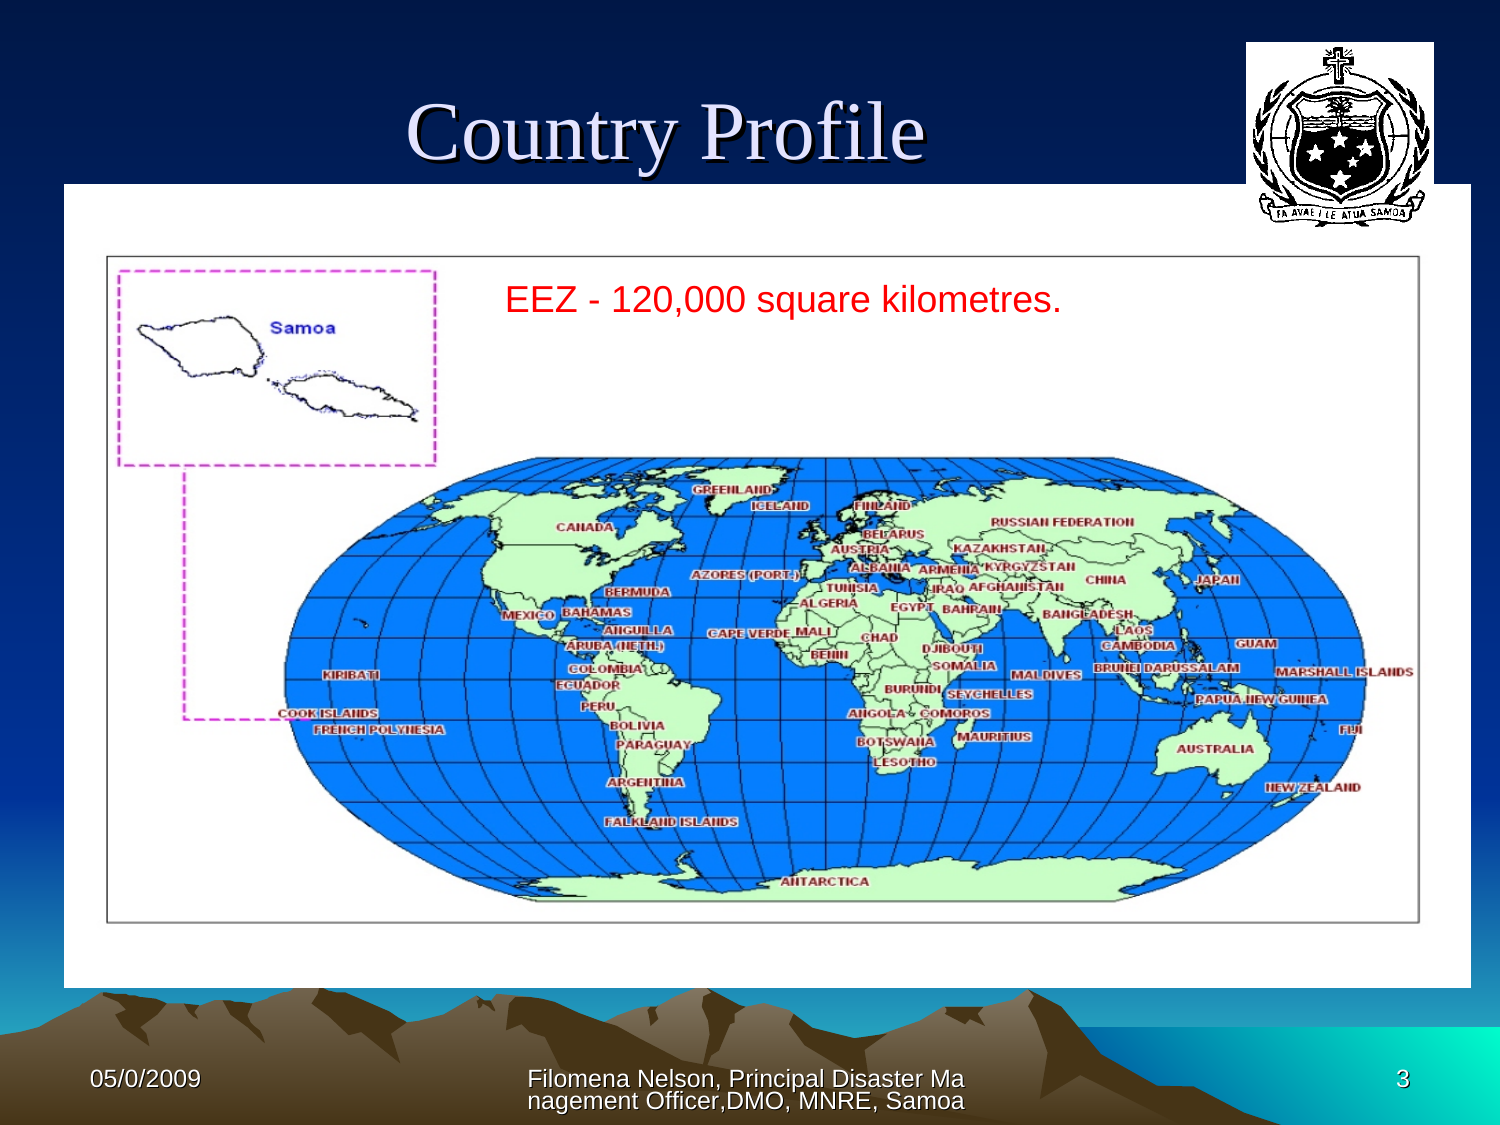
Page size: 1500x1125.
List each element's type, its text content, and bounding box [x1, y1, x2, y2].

picture [64, 42, 1471, 988]
title Country Profile [74, 37, 1258, 184]
text_box EEZ - 120,000 square kilometres. [490, 266, 1117, 328]
